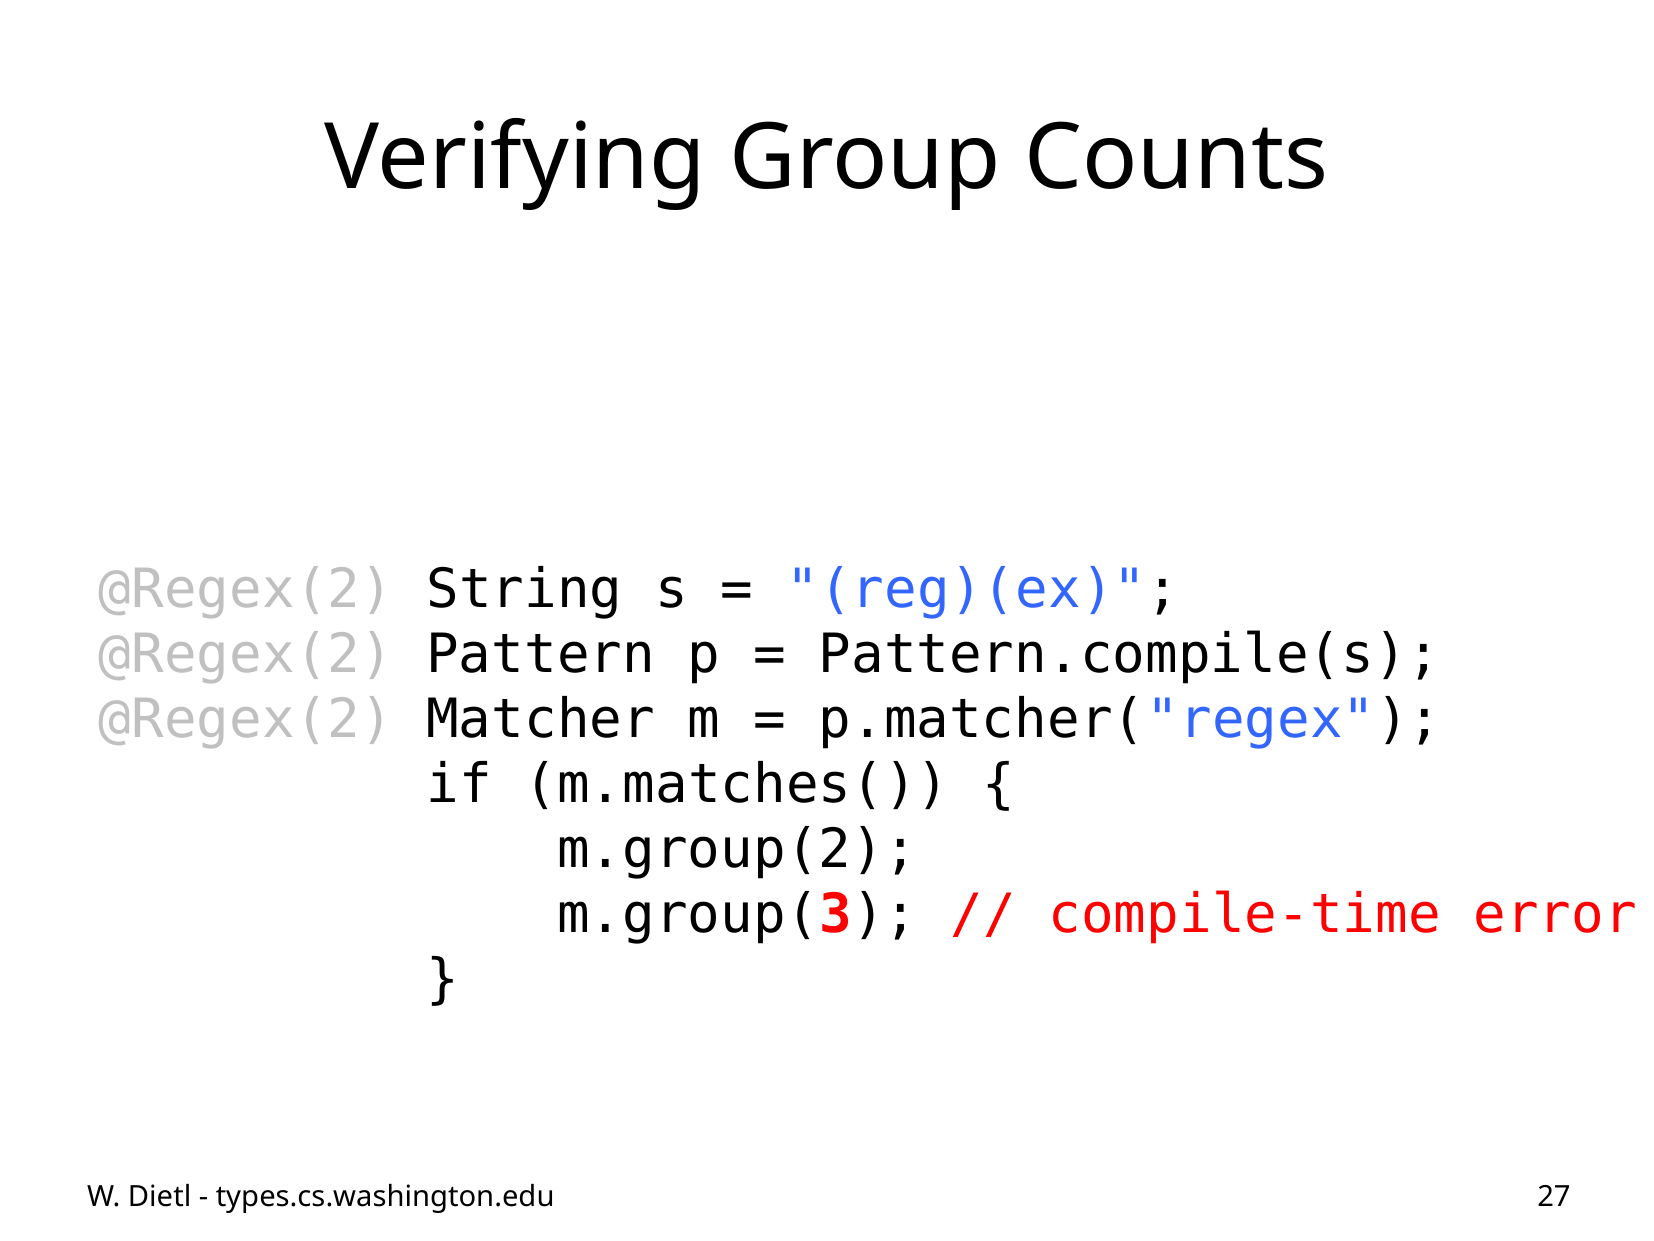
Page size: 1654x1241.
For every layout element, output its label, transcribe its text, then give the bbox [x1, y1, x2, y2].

title Verifying Group Counts [82, 49, 1571, 257]
text_box @Regex(2) String s = "(reg)(ex)"; @Regex(2) Pattern p = Pattern.compile(s); @Regex(2) Matcher m = p.matcher("regex"); if (m.matches()) { m.group(2); m.group(3); // compile-time error } [84, 545, 1654, 1016]
